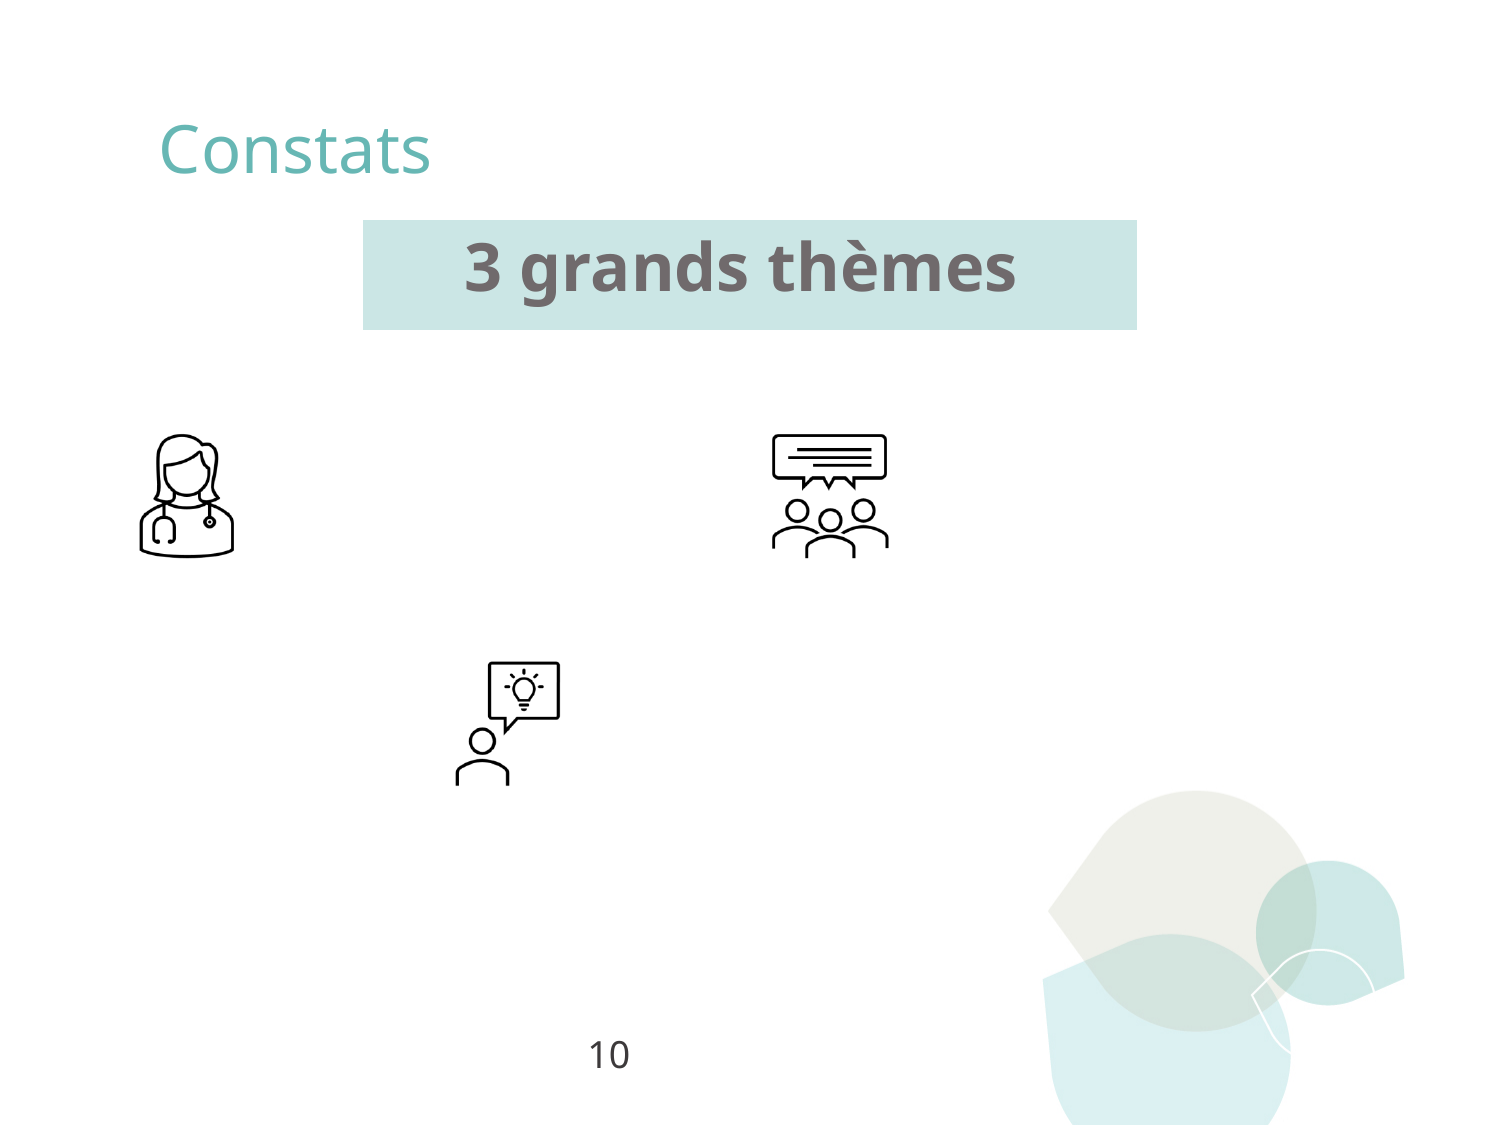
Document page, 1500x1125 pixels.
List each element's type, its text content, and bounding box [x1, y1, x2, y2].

title Constats [144, 99, 611, 197]
picture [0, 1, 1500, 1125]
slide_number <numéro> [572, 1023, 923, 1084]
list 3 grands thèmes [360, 217, 1140, 284]
